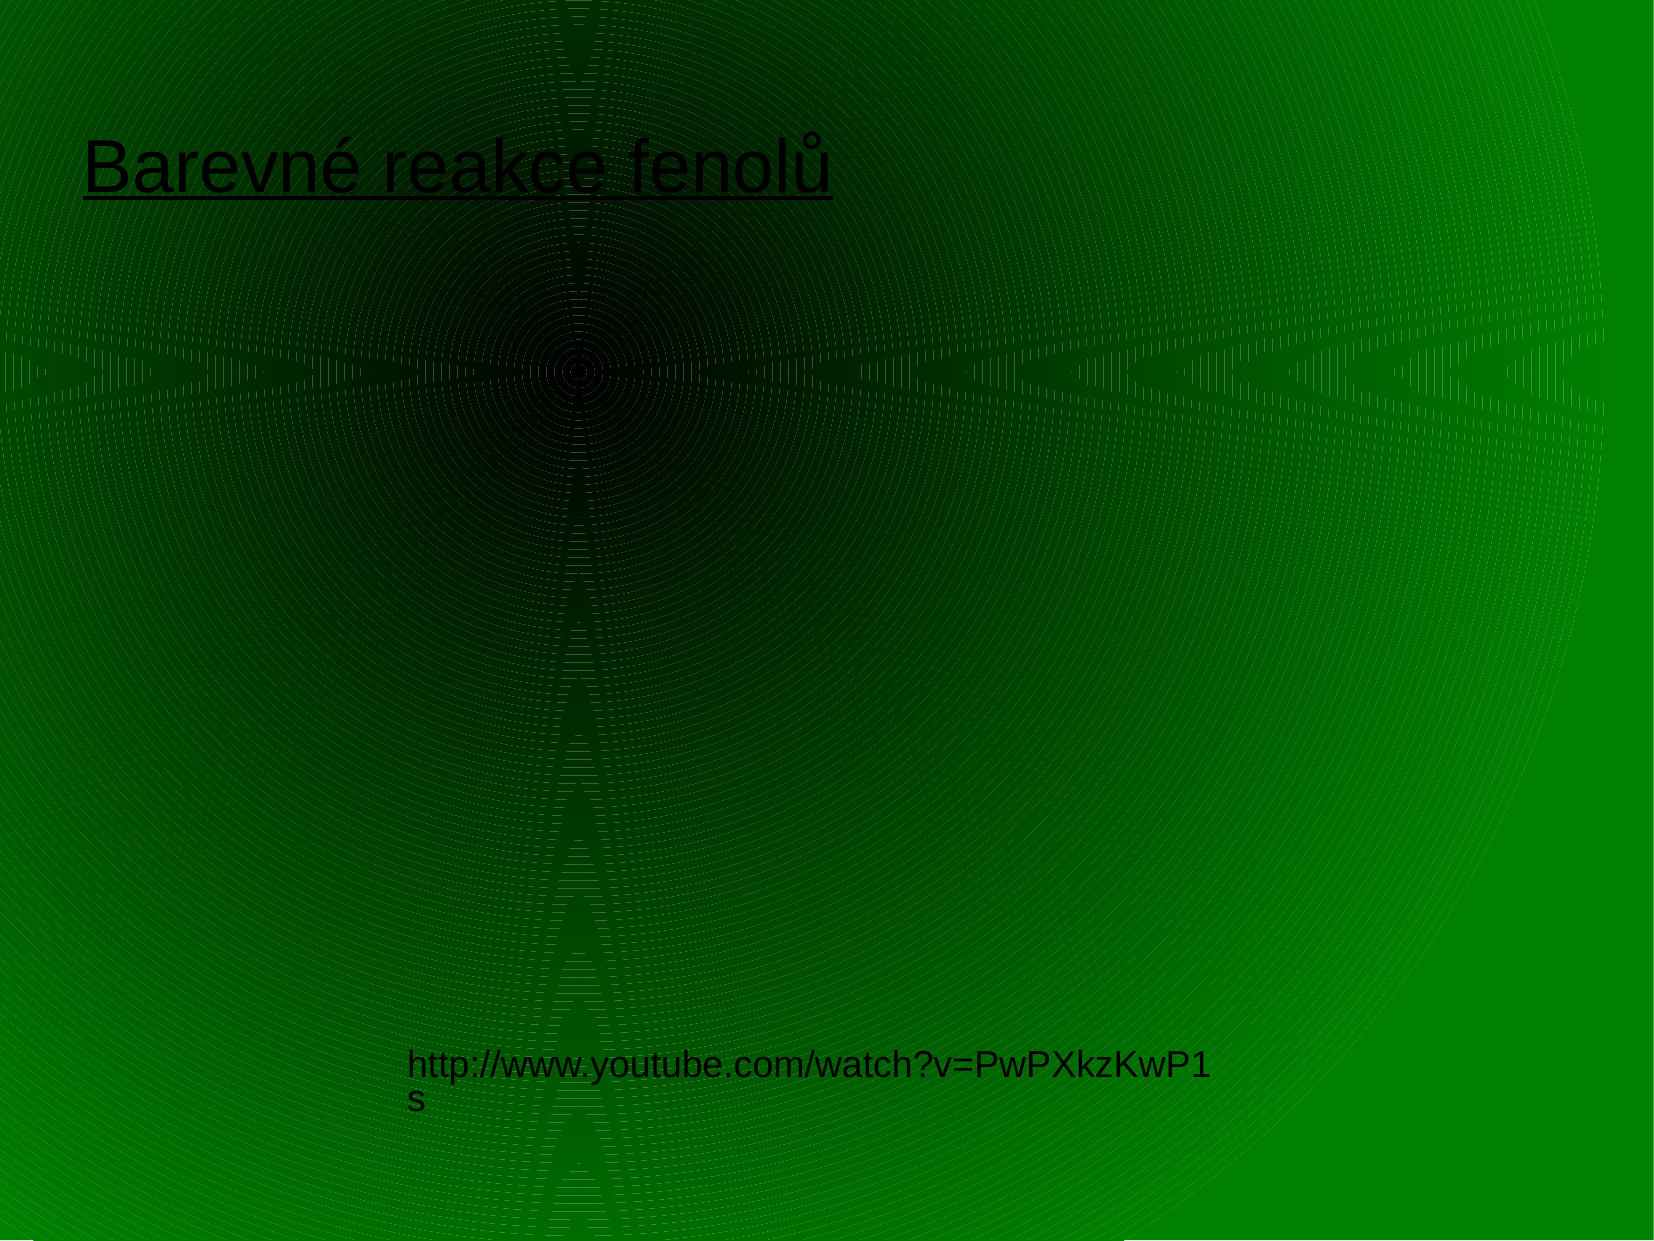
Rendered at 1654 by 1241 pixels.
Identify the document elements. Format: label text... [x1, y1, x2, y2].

picture [88, 215, 1544, 1034]
title Barevné reakce fenolů [82, 26, 1571, 279]
text_box http://www.youtube.com/watch?v=PwPXkzKwP1s [392, 1035, 1241, 1135]
